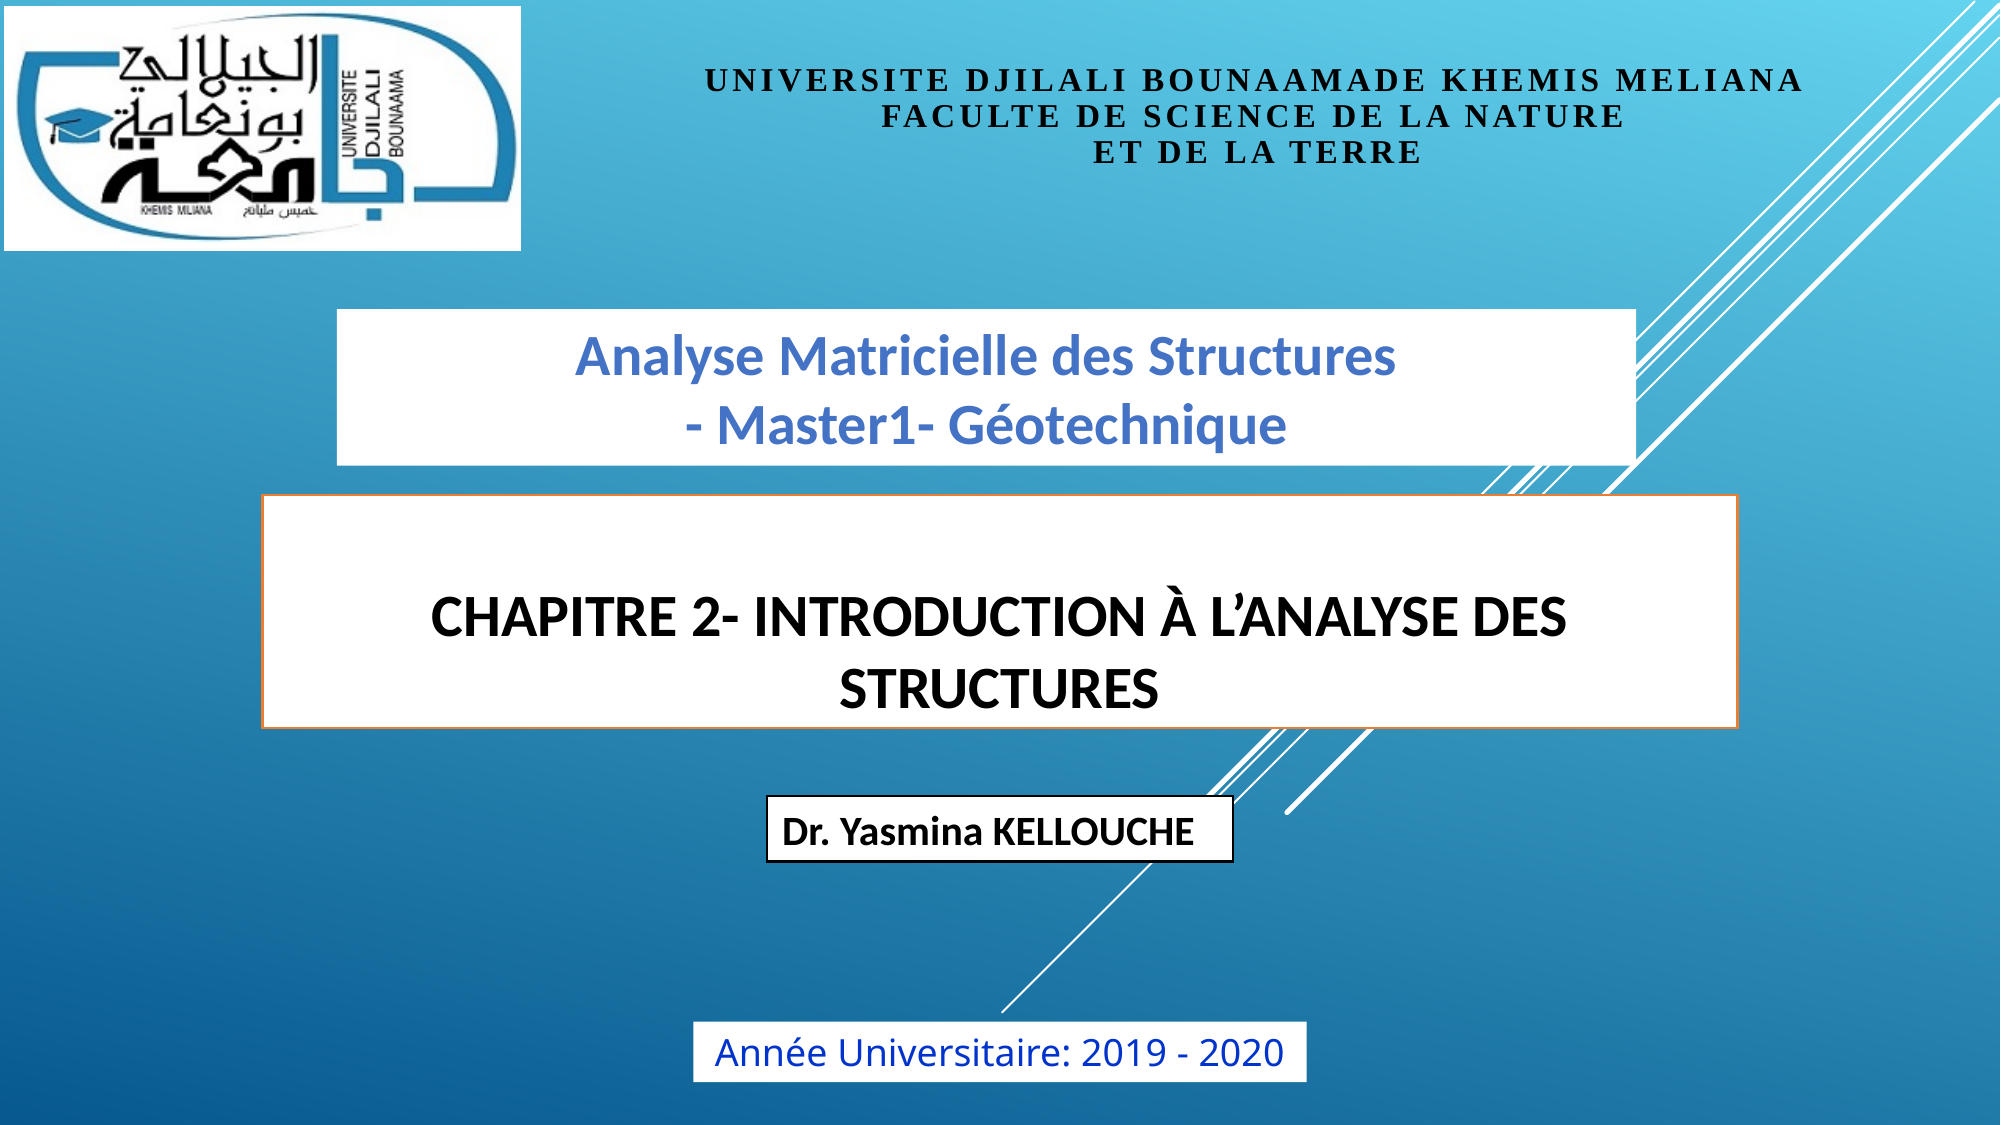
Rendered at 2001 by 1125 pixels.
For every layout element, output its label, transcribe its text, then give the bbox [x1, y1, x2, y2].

text_box Année Universitaire: 2019 - 2020 [693, 1021, 1307, 1083]
text_box Dr. Yasmina KELLOUCHE [767, 796, 1233, 862]
picture [4, 6, 521, 251]
text_box UNIVERSITE DJILALI BOUNAAMADE KHEMIS MELIANA FACULTE DE SCIENCE DE LA NATURE ET DE LA TERRE [554, 32, 1965, 173]
text_box Analyse Matricielle des Structures - Master1- Géotechnique [336, 309, 1637, 466]
title Chapitre 2- Introduction à l’analyse des structures [262, 495, 1738, 728]
